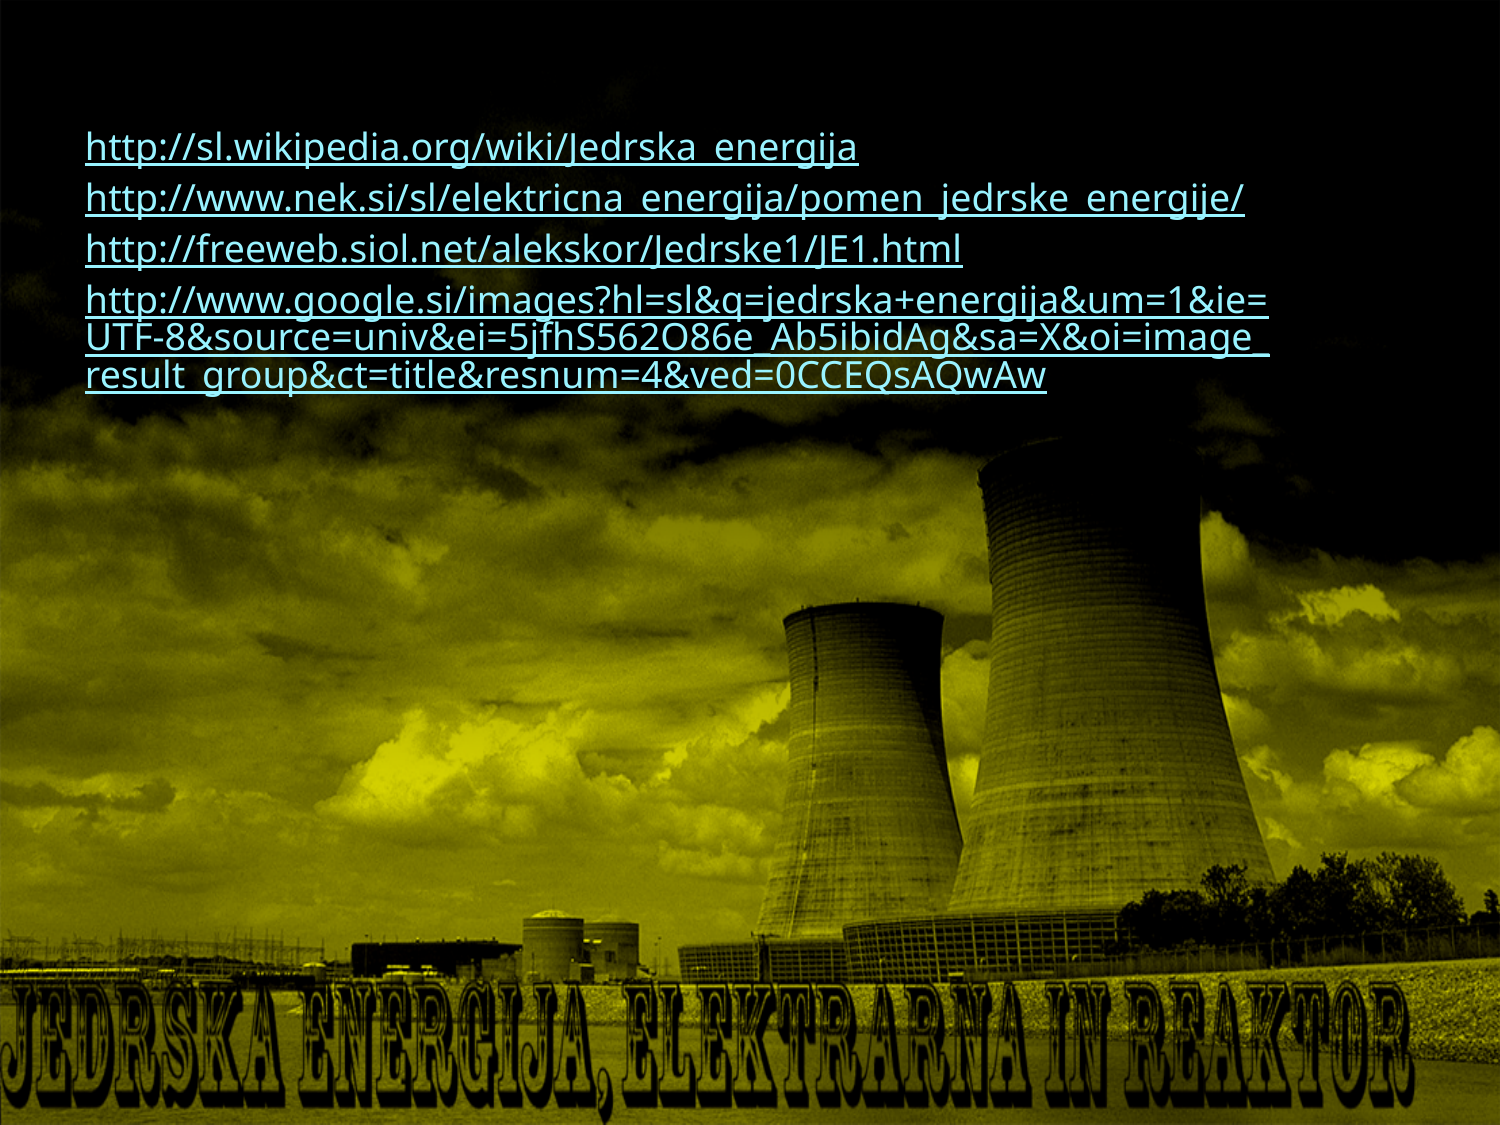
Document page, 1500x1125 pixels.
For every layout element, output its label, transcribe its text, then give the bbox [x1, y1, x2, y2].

picture [0, 0, 1500, 1125]
text_box http://sl.wikipedia.org/wiki/Jedrska_energija http://www.nek.si/sl/elektricna_energija/pomen_jedrske_energije/ http://freeweb.siol.net/alekskor/Jedrske1/JE1.html http://www.google.si/images?hl=sl&q=jedrska+energija&um=1&ie=UTF-8&source=univ&ei=5jfhS562O86e_Ab5ibidAg&sa=X&oi=image_result_group&ct=title&resnum=4&ved=0CCEQsAQwAw [70, 115, 1289, 380]
